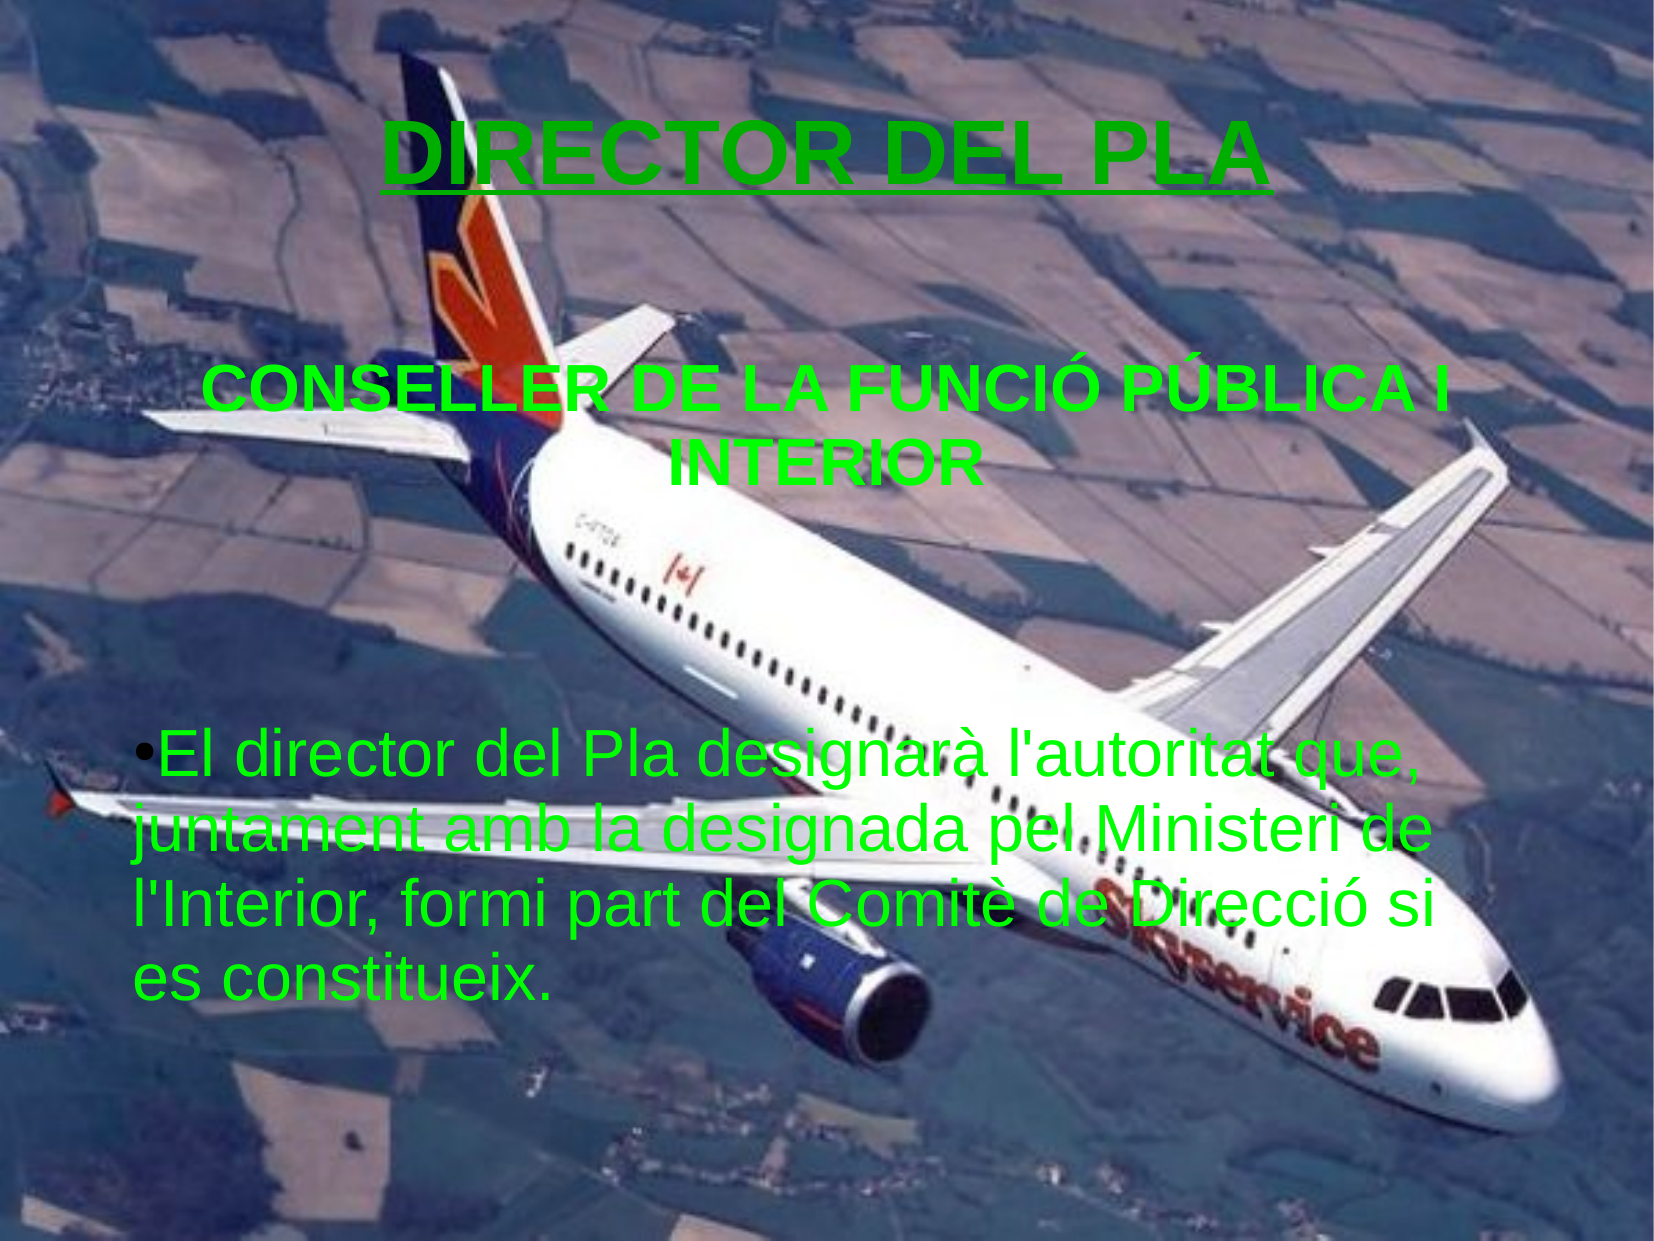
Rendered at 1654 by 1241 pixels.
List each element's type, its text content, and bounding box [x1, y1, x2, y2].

title DIRECTOR DEL PLA [82, 49, 1571, 257]
list CONSELLER DE LA FUNCIÓ PÚBLICA I INTERIOR [88, 350, 1565, 709]
text_box El director del Pla designarà l'autoritat que, juntament amb la designada pel Ministeri de l'Interior, formi part del Comitè de Direcció si es constitueix. [118, 708, 1536, 1123]
picture [0, 0, 1654, 1241]
